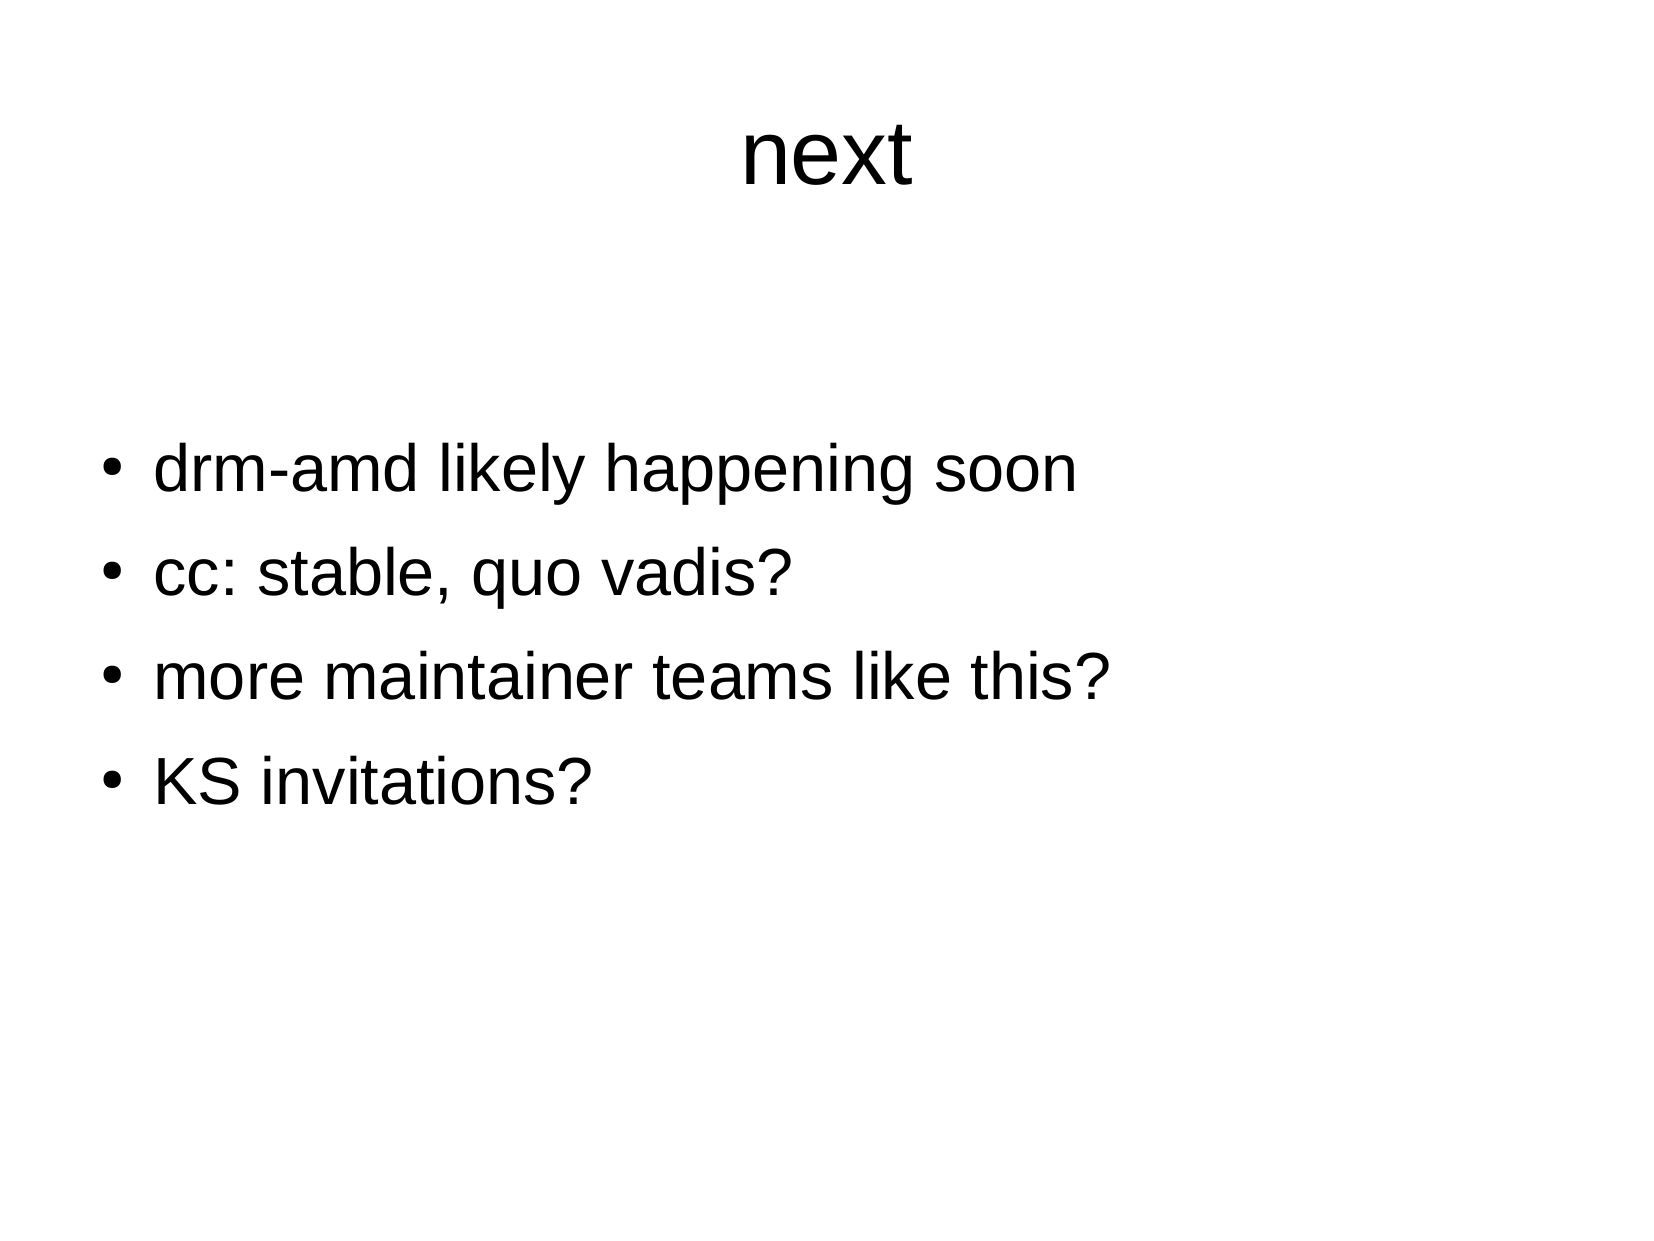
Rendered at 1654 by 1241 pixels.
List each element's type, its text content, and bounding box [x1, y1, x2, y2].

title next [82, 49, 1571, 257]
list drm-amd likely happening soon cc: stable, quo vadis? more maintainer teams like this? KS invitations? [82, 431, 1571, 1021]
